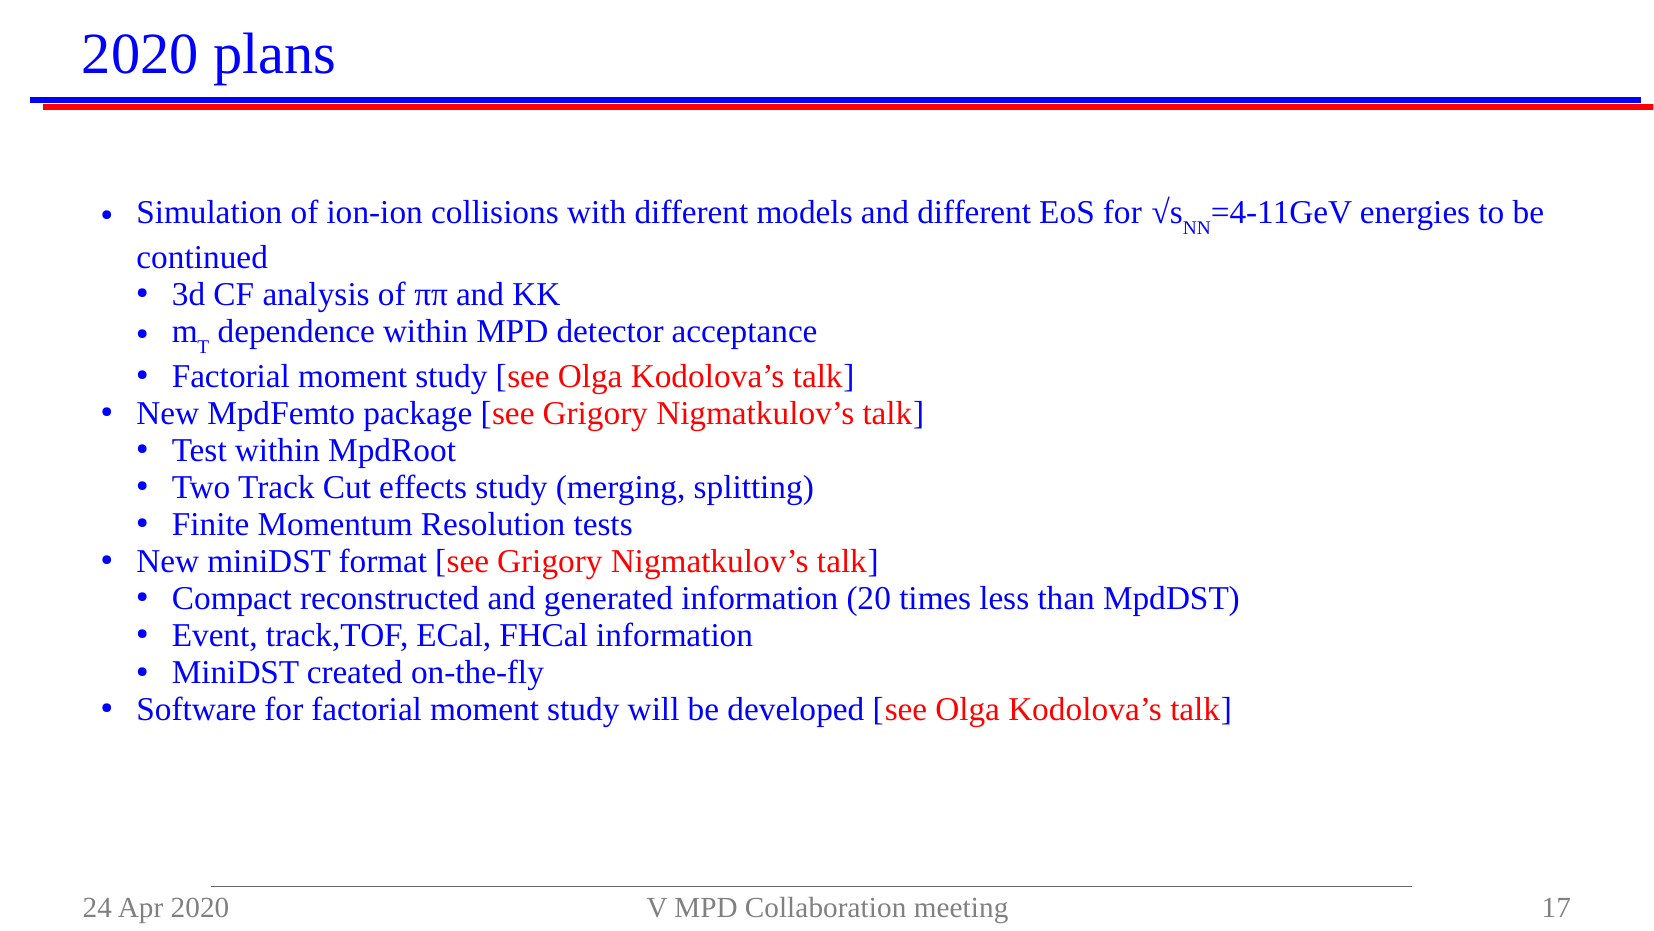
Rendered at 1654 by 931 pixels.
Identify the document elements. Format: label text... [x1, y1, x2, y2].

title 2020 plans [81, 7, 1570, 91]
text_box Simulation of ion-ion collisions with different models and different EoS for √sNN=4-11GeV energies to be continued 3d CF analysis of ππ and KK mT dependence within MPD detector acceptance Factorial moment study [see Olga Kodolova’s talk] New MpdFemto package [see Grigory Nigmatkulov’s talk] Test within MpdRoot Two Track Cut effects study (merging, splitting) Finite Momentum Resolution tests New miniDST format [see Grigory Nigmatkulov’s talk] Compact reconstructed and generated information (20 times less than MpdDST) Event, track,TOF, ECal, FHCal information MiniDST created on-the-fly Software for factorial moment study will be developed [see Olga Kodolova’s talk] [86, 186, 1597, 814]
